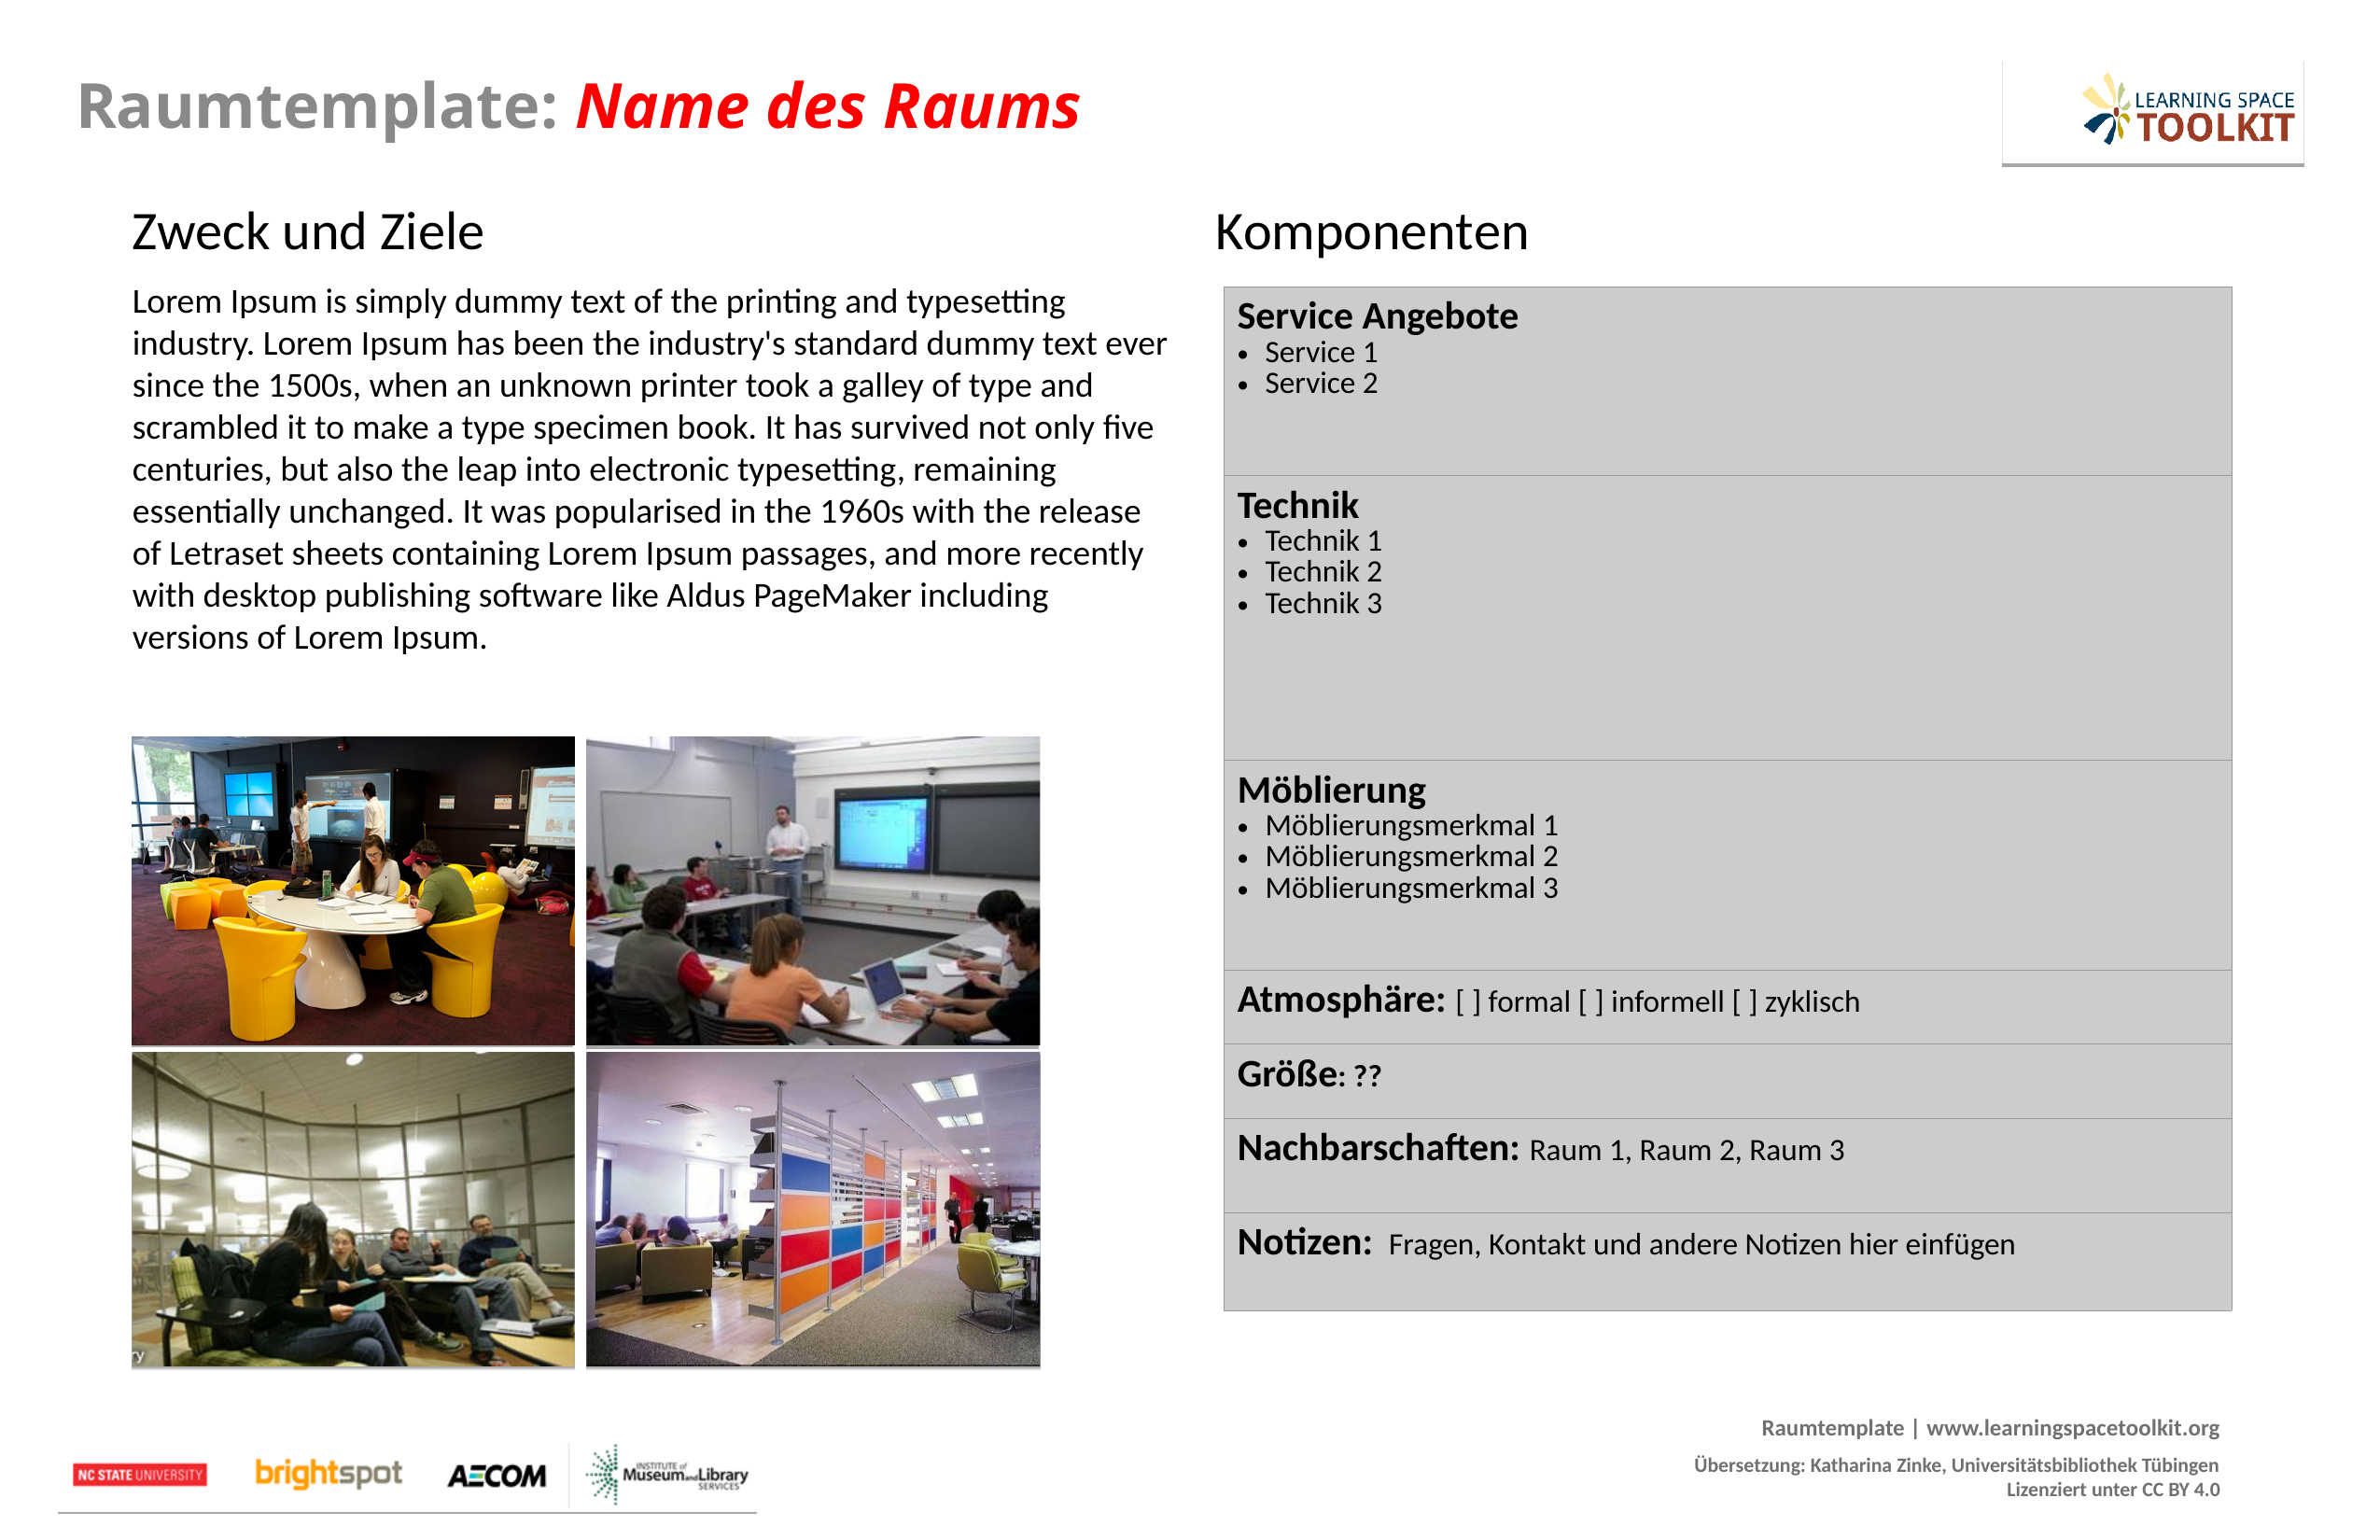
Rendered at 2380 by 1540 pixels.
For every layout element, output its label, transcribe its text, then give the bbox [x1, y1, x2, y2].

picture [586, 736, 1041, 1045]
text_box Lorem Ipsum is simply dummy text of the printing and typesetting industry. Lorem Ipsum has been the industry's standard dummy text ever since the 1500s, when an unknown printer took a galley of type and scrambled it to make a type specimen book. It has survived not only five centuries, but also the leap into electronic typesetting, remaining essentially unchanged. It was popularised in the 1960s with the release of Letraset sheets containing Lorem Ipsum passages, and more recently with desktop publishing software like Aldus PageMaker including versions of Lorem Ipsum. [118, 271, 1189, 667]
table_cell Größe: ?? [1225, 1044, 2232, 1118]
table_cell Möblierung Möblierungsmerkmal 1 Möblierungsmerkmal 2 Möblierungsmerkmal 3 [1225, 761, 2232, 970]
picture [58, 1432, 759, 1512]
table_cell Notizen: Fragen, Kontakt und andere Notizen hier einfügen [1225, 1213, 2232, 1310]
text_box Raumtemplate: Name des Raums [75, 65, 2302, 171]
text_box Raumtemplate | www.learningspacetoolkit.org Übersetzung: Katharina Zinke, Universitätsbibliothek Tübingen Lizenziert unter CC BY 4.0 [1680, 1405, 2316, 1508]
picture [132, 736, 575, 1045]
text_box Zweck und Ziele [118, 188, 1113, 271]
text_box Komponenten [1201, 188, 2198, 272]
table_cell Technik Technik 1 Technik 2 Technik 3 [1225, 476, 2232, 760]
table_header Service Angebote Service 1 Service 2 [1225, 287, 2232, 475]
picture [586, 1052, 1041, 1367]
table_cell Atmosphäre: [ ] formal [ ] informell [ ] zyklisch [1225, 971, 2232, 1043]
picture [132, 1052, 575, 1367]
table_cell Nachbarschaften: Raum 1, Raum 2, Raum 3 [1225, 1119, 2232, 1212]
